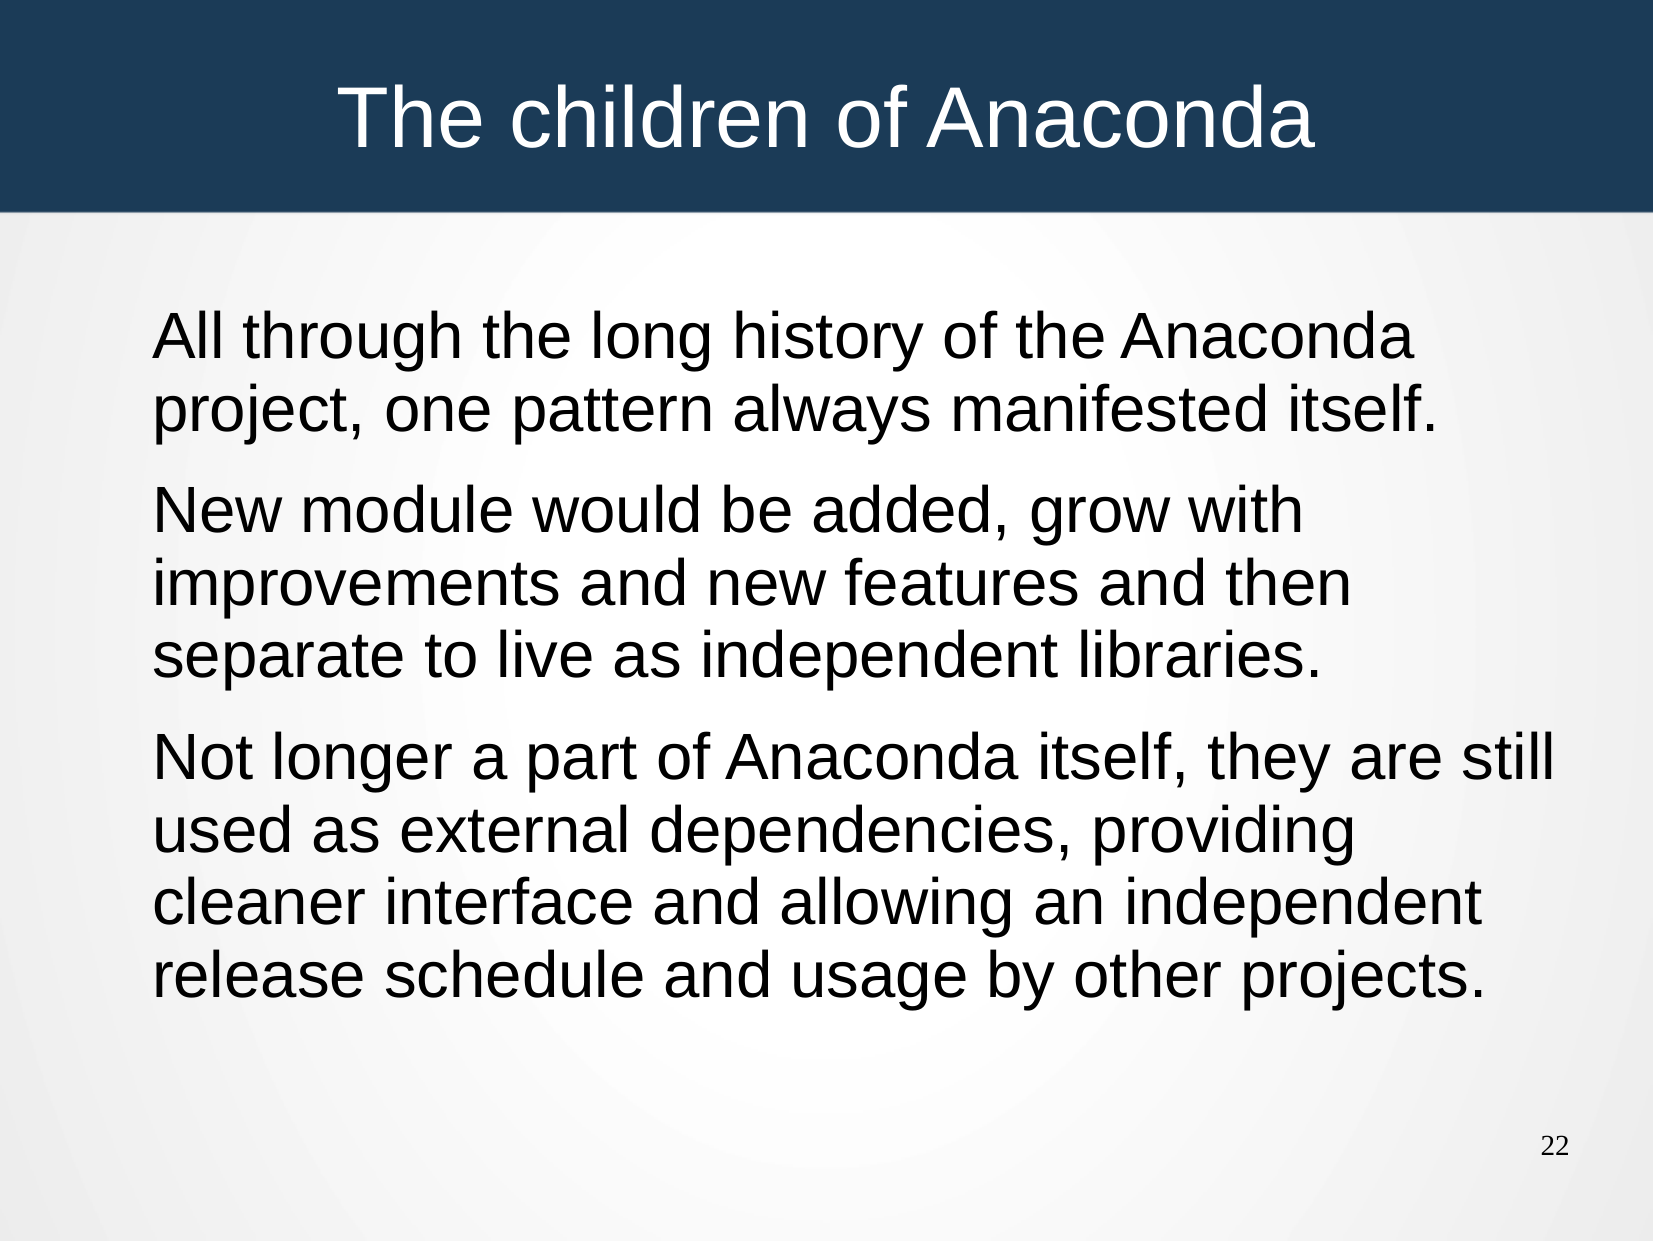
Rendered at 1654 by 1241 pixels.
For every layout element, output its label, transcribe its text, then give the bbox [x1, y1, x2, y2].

list All through the long history of the Anaconda project, one pattern always manifested itself. New module would be added, grow with improvements and new features and then separate to live as independent libraries. Not longer a part of Anaconda itself, they are still used as external dependencies, providing cleaner interface and allowing an independent release schedule and usage by other projects. [82, 299, 1571, 1019]
title The children of Anaconda [82, 47, 1571, 189]
picture [0, 0, 1653, 1241]
